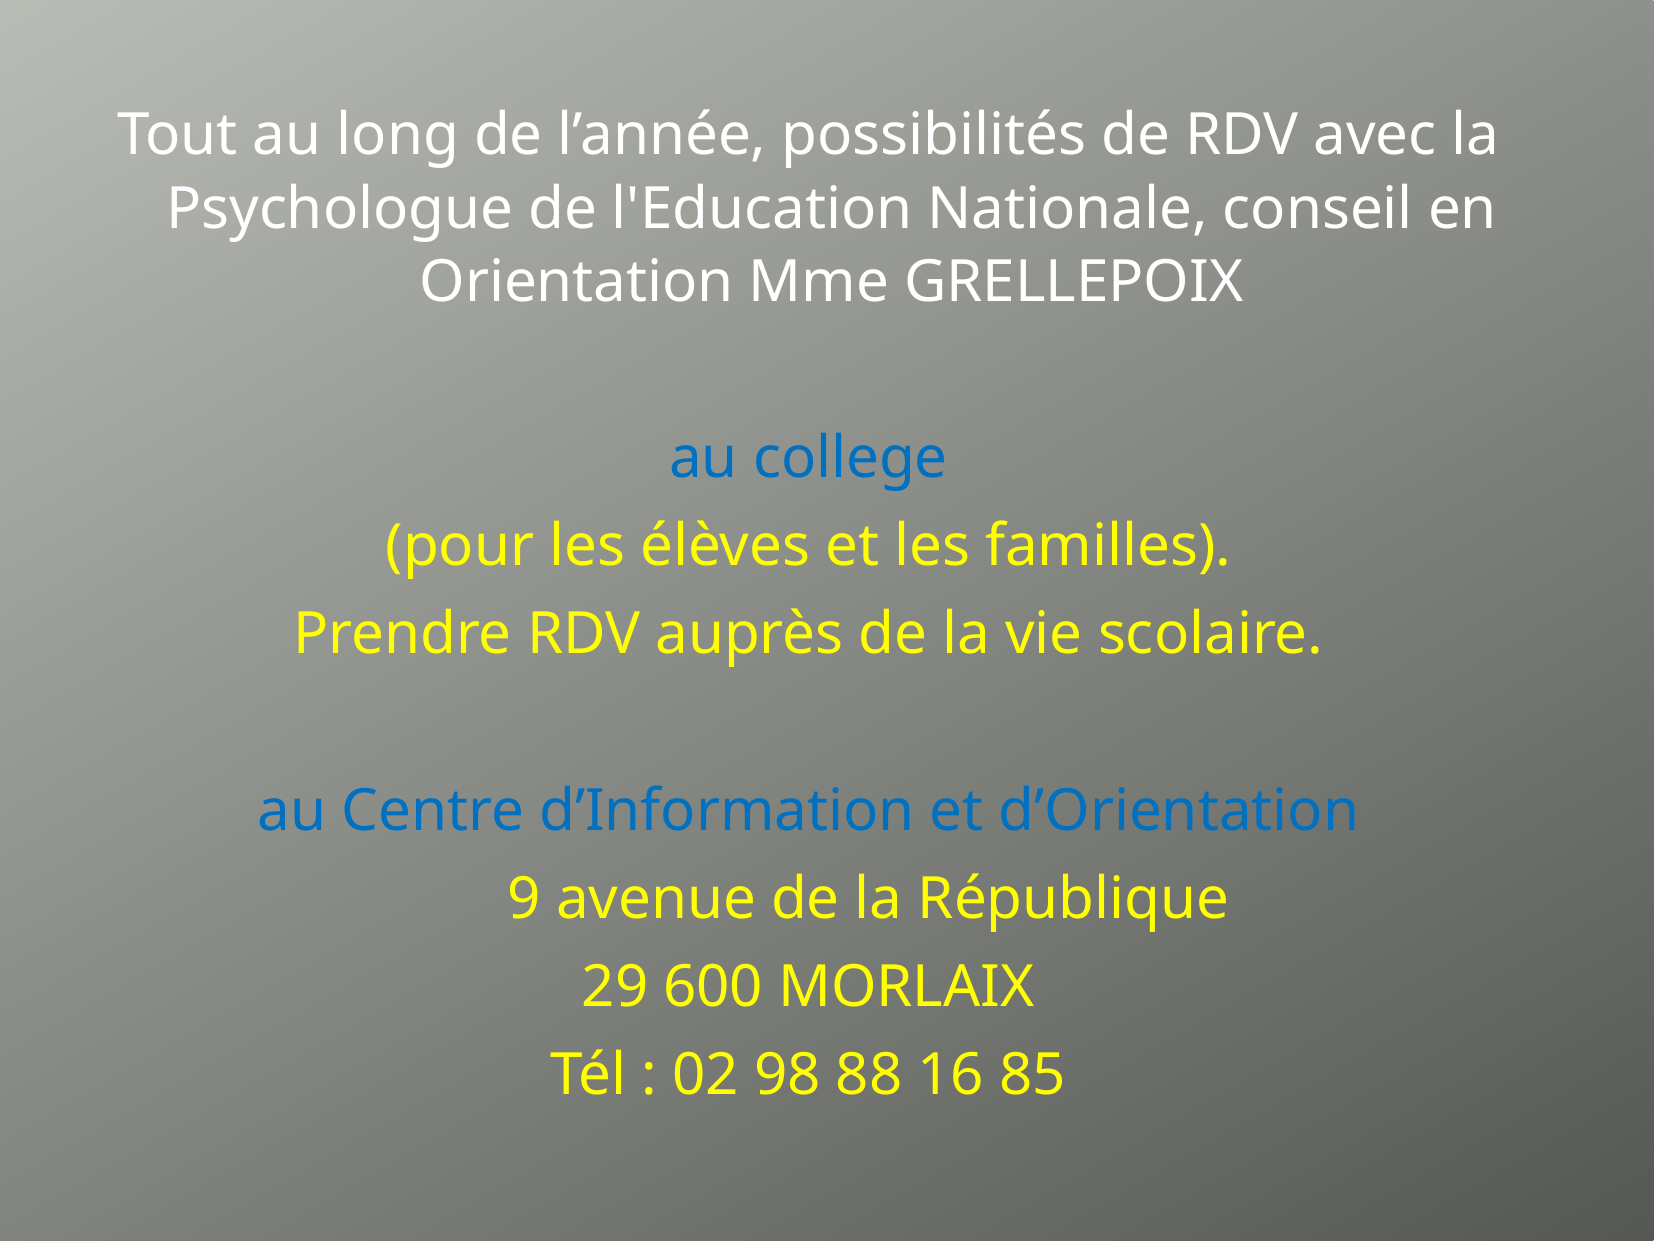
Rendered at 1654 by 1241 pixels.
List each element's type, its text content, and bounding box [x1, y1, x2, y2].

text_box Tout au long de l’année, possibilités de RDV avec la Psychologue de l'Education Nationale, conseil en Orientation Mme GRELLEPOIX au college (pour les élèves et les familles). Prendre RDV auprès de la vie scolaire. au Centre d’Information et d’Orientation 9 avenue de la République 29 600 MORLAIX‏ Tél : 02 98 88 16 85 [65, 26, 1549, 1113]
